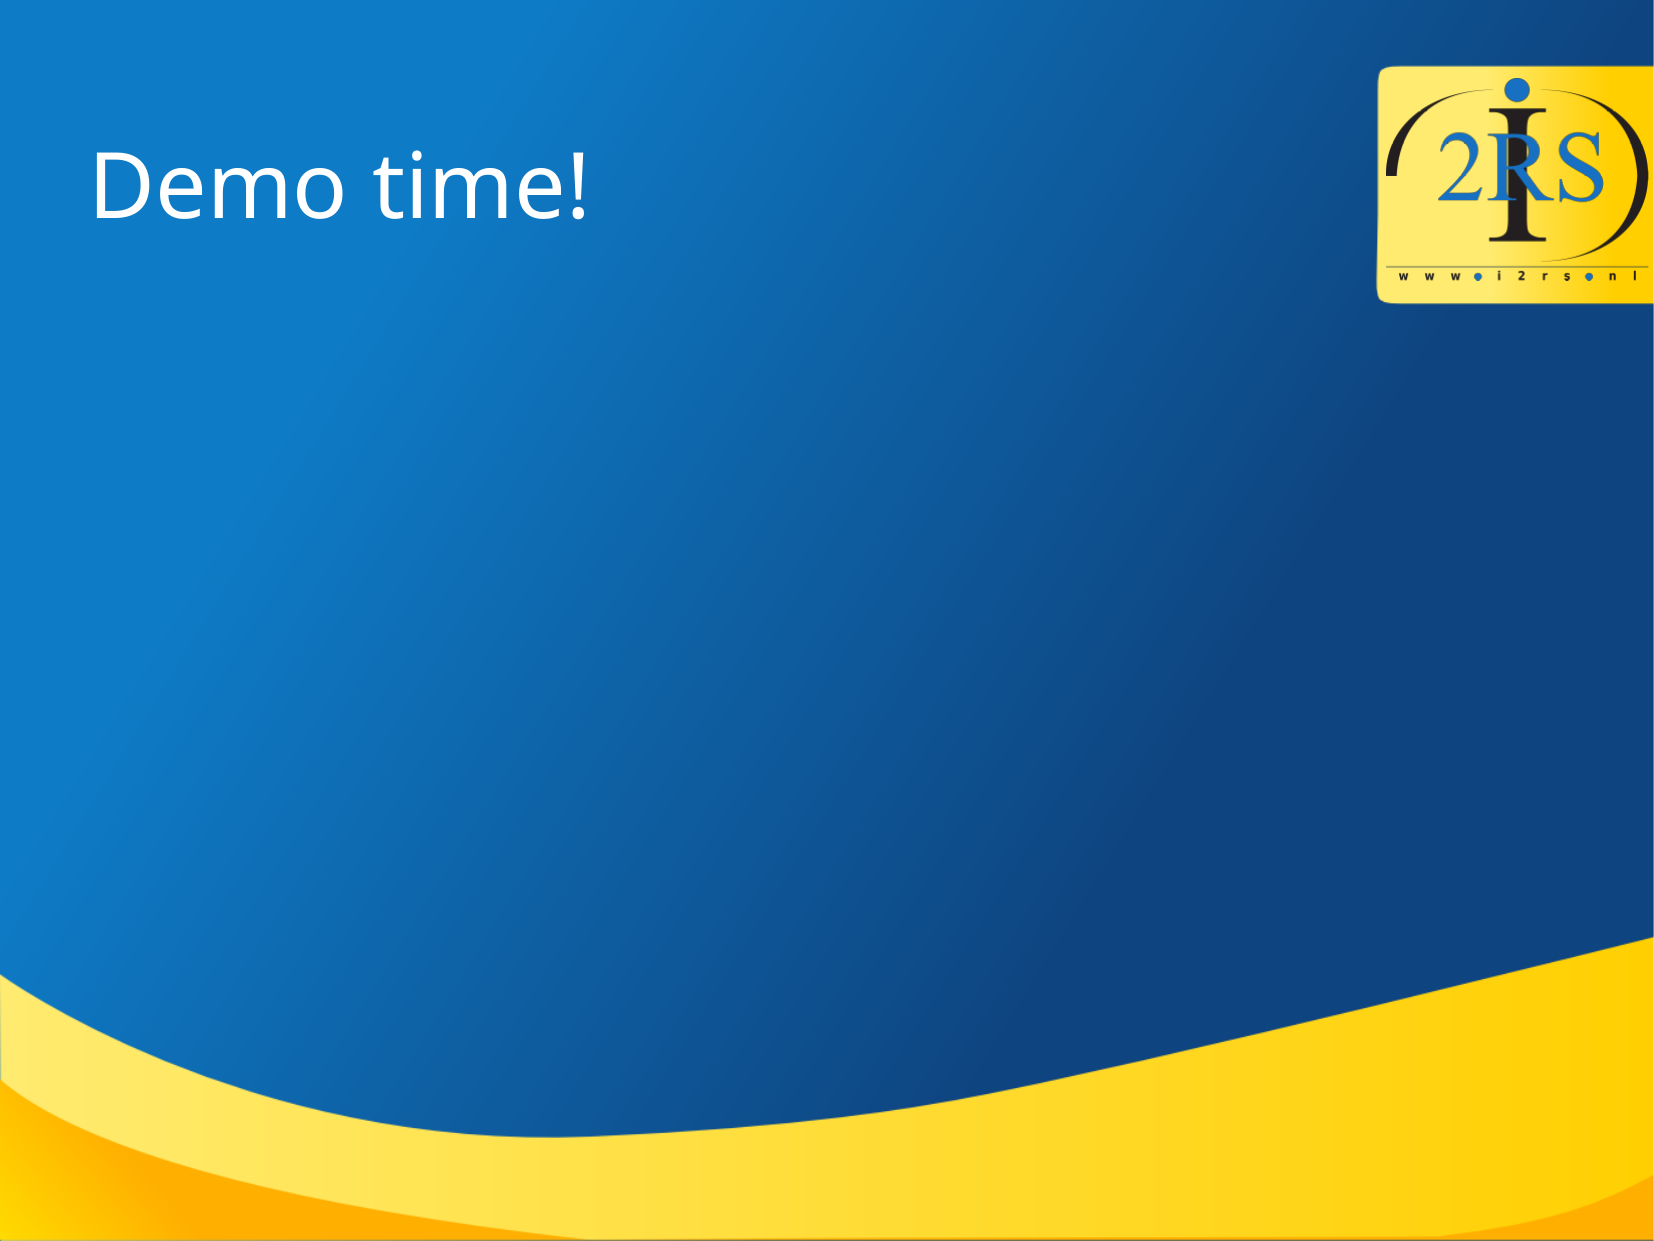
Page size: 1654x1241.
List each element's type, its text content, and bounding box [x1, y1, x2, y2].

title Demo time! [88, 70, 1335, 296]
picture [0, 0, 1654, 1241]
